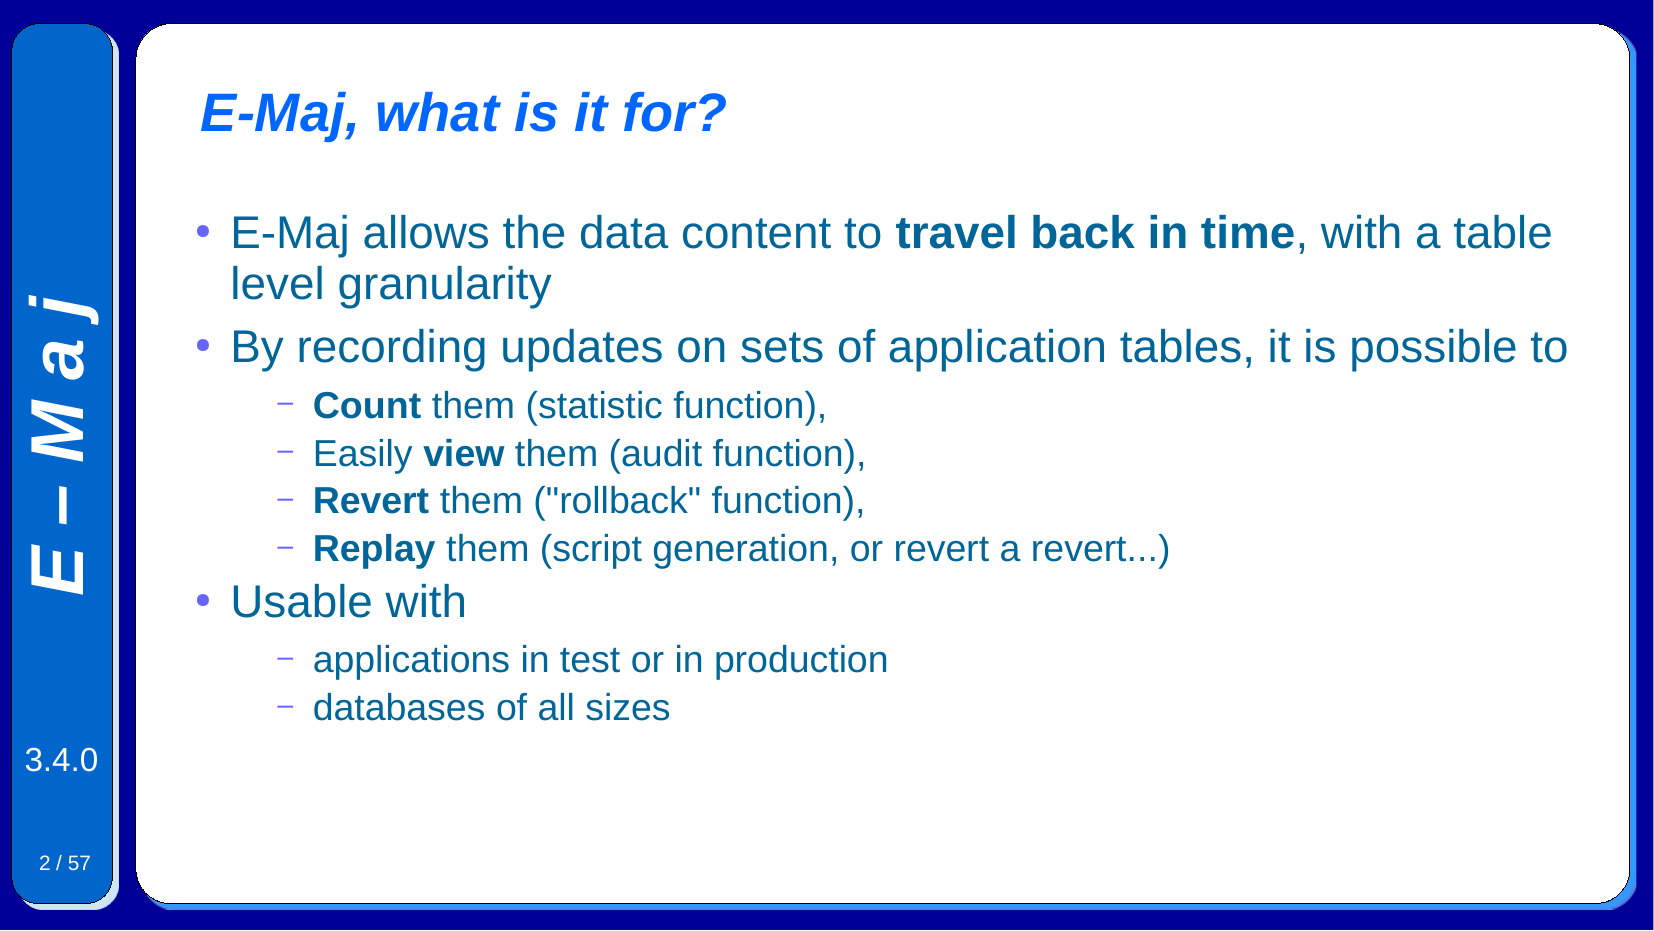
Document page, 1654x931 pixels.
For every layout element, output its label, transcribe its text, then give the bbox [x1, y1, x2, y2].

title E-Maj, what is it for? [200, 34, 1575, 191]
list E-Maj allows the data content to travel back in time, with a table level granularity By recording updates on sets of application tables, it is possible to Count them (statistic function), Easily view them (audit function), Revert them ("rollback" function), Replay them (script generation, or revert a revert...) Usable with applications in test or in production databases of all sizes [177, 206, 1587, 886]
